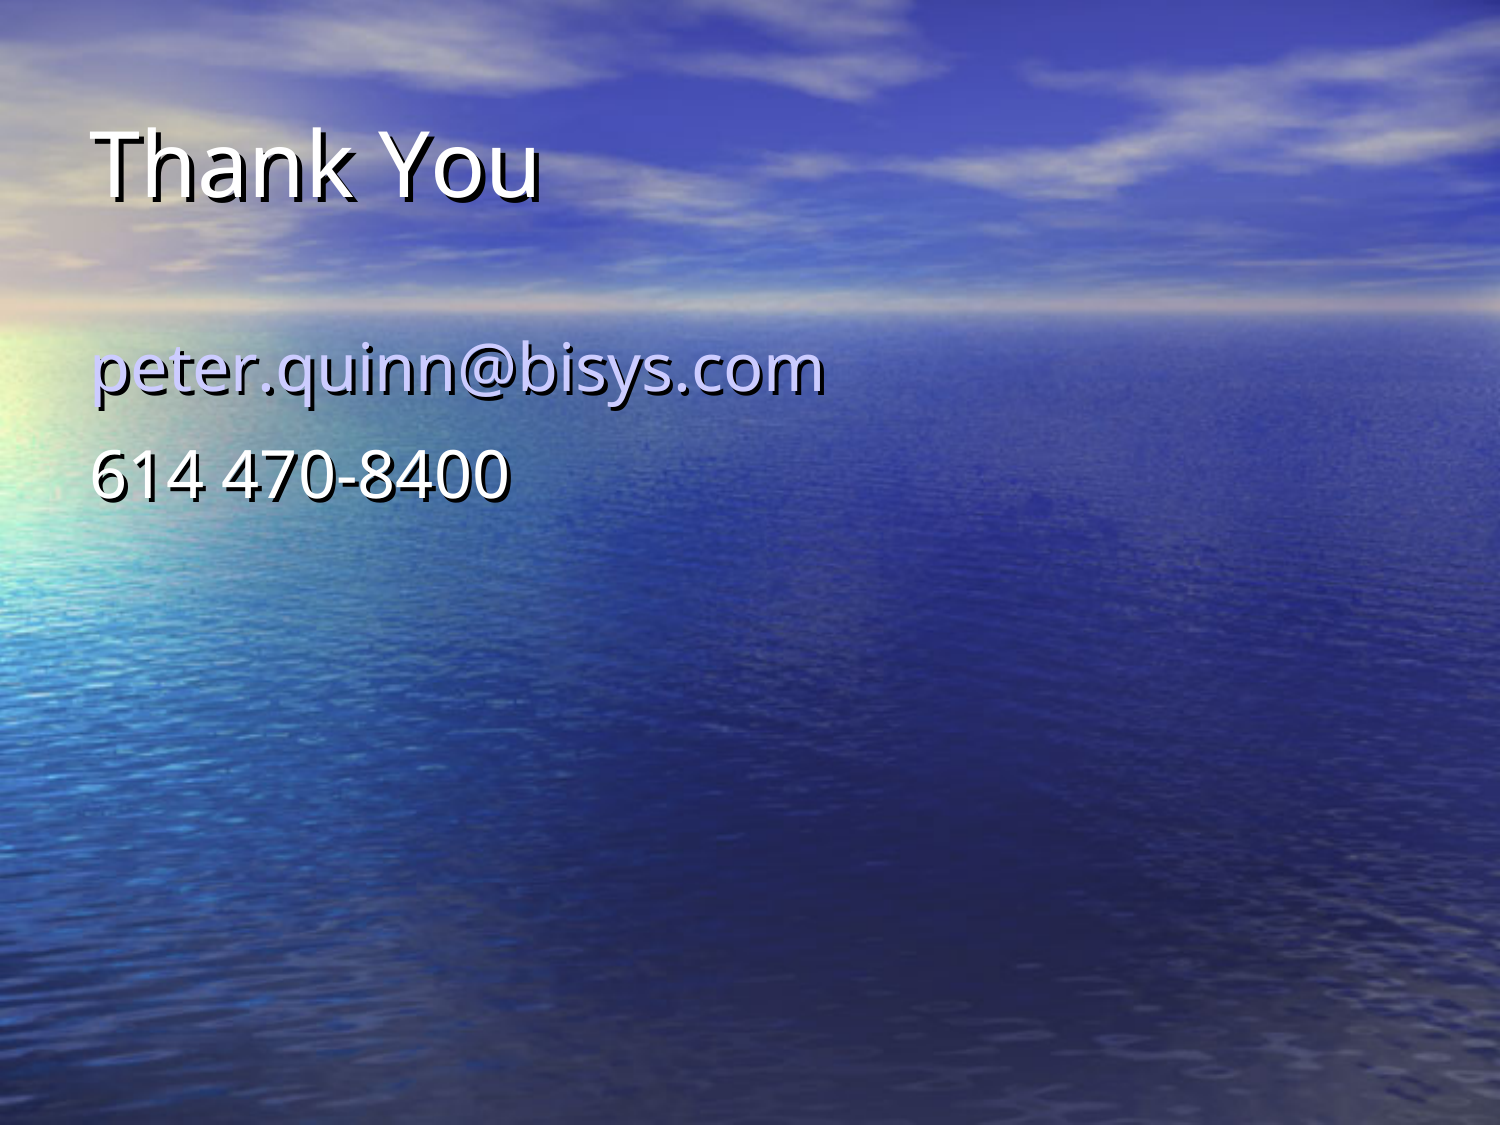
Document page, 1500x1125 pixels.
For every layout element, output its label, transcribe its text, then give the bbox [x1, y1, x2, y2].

list peter.quinn@bisys.com 614 470-8400 [75, 312, 1426, 988]
picture [0, 0, 1500, 1125]
title Thank You [75, 47, 1426, 276]
